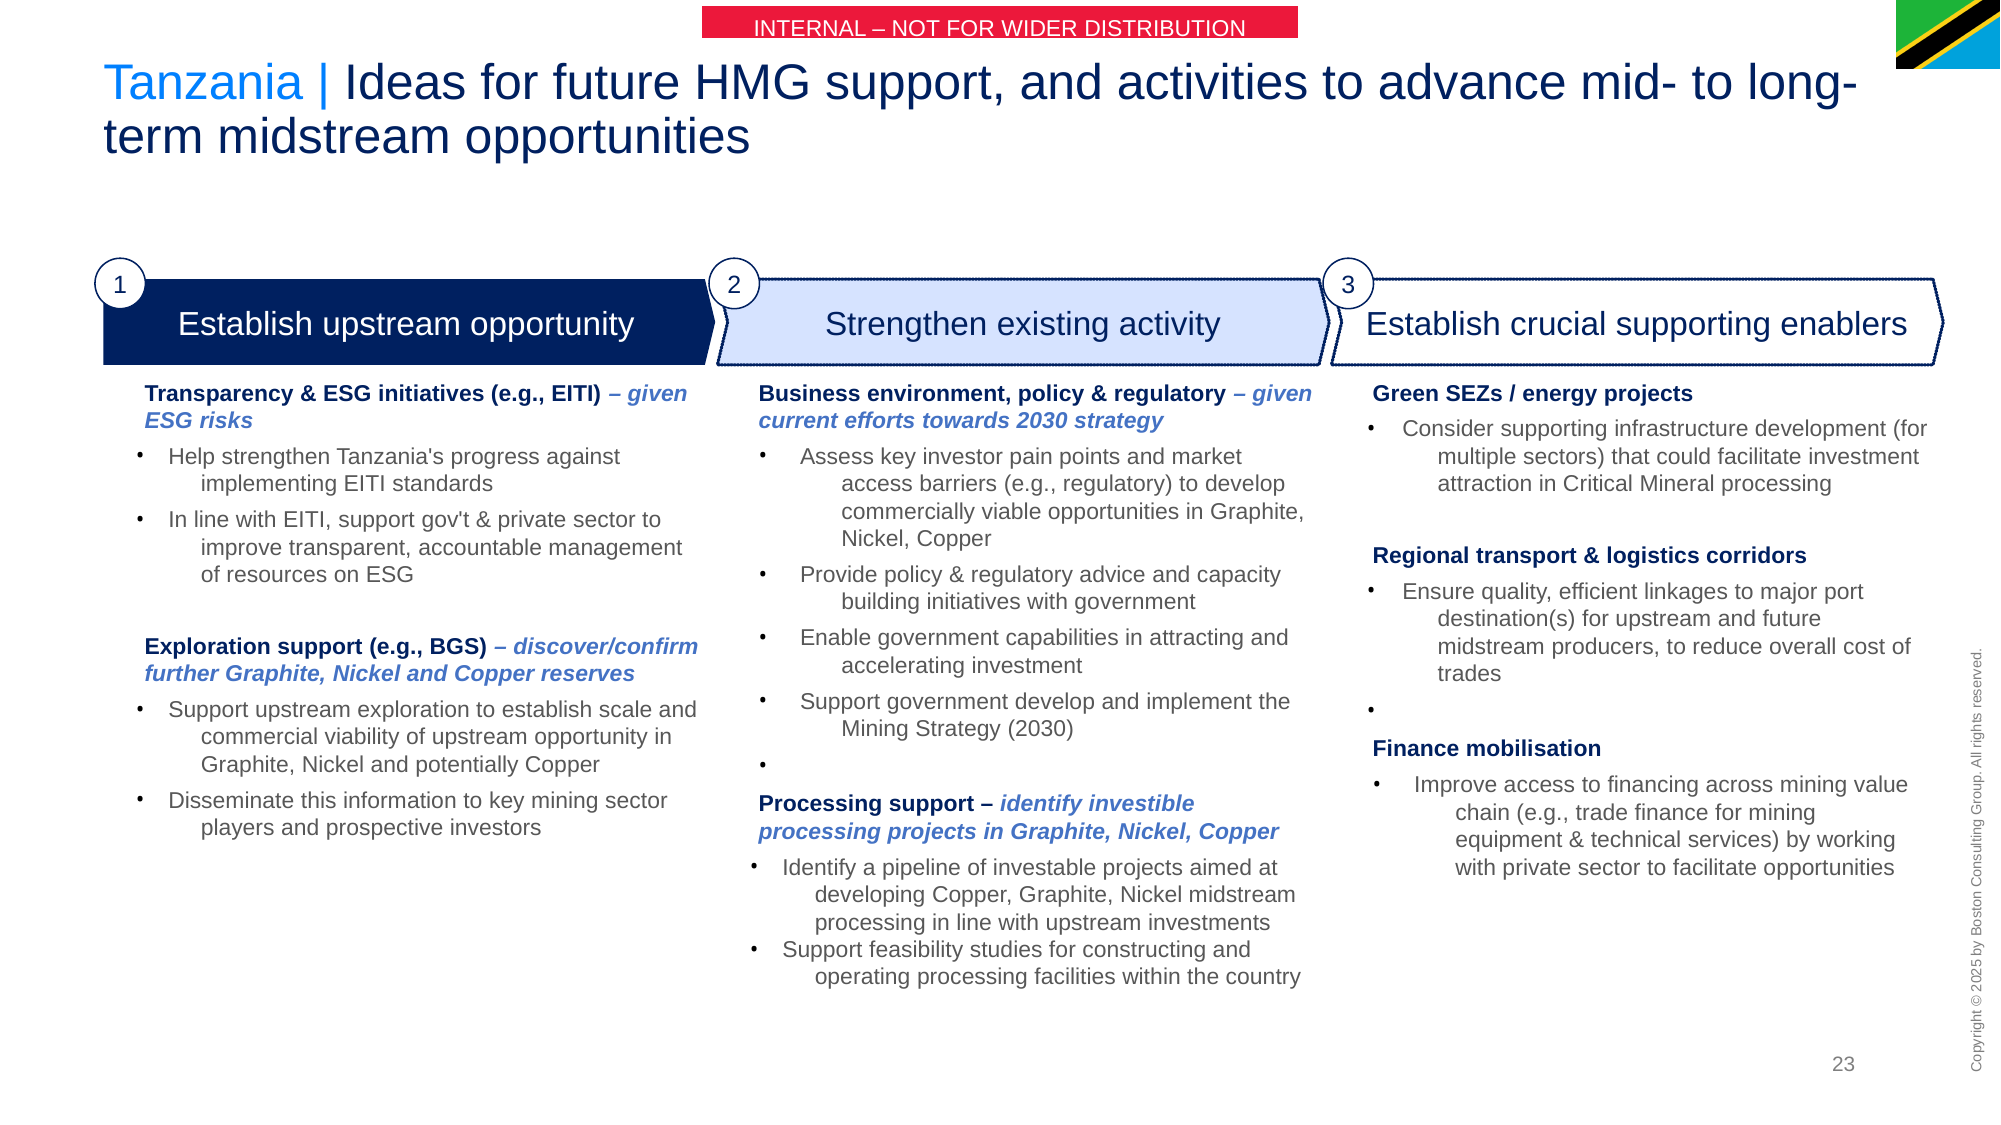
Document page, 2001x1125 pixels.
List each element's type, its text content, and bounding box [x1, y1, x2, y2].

text_box 1 [94, 258, 146, 309]
text_box 2 [709, 258, 760, 309]
text_box Establish crucial supporting enablers [1331, 279, 1944, 365]
text_box 3 [1323, 258, 1374, 309]
picture [1896, 0, 2000, 69]
title Tanzania | Ideas for future HMG support, and activities to advance mid- to long-term midstream opportunities [103, 55, 1897, 165]
text_box Business environment, policy & regulatory – given current efforts towards 2030 strategy Assess key investor pain points and market access barriers (e.g., regulatory) to develop commercially viable opportunities in Graphite, Nickel, Copper Provide policy & regulatory advice and capacity building initiatives with government Enable government capabilities in attracting and accelerating investment Support government develop and implement the Mining Strategy (2030) Processing support – identify investible processing projects in Graphite, Nickel, Copper Identify a pipeline of investable projects aimed at developing Copper, Graphite, Nickel midstream processing in line with upstream investments Support feasibility studies for constructing and operating processing facilities within the country [717, 378, 1316, 943]
text_box Green SEZs / energy projects Consider supporting infrastructure development (for multiple sectors) that could facilitate investment attraction in Critical Mineral processing Regional transport & logistics corridors Ensure quality, efficient linkages to major port destination(s) for upstream and future midstream producers, to reduce overall cost of trades Finance mobilisation Improve access to financing across mining value chain (e.g., trade finance for mining equipment & technical services) by working with private sector to facilitate opportunities [1331, 378, 1930, 943]
text_box Establish upstream opportunity [103, 279, 716, 365]
text_box Transparency & ESG initiatives (e.g., EITI) – given ESG risks Help strengthen Tanzania's progress against implementing EITI standards In line with EITI, support gov't & private sector to improve transparent, accountable management of resources on ESG Exploration support (e.g., BGS) – discover/confirm further Graphite, Nickel and Copper reserves Support upstream exploration to establish scale and commercial viability of upstream opportunity in Graphite, Nickel and potentially Copper Disseminate this information to key mining sector players and prospective investors [103, 378, 702, 943]
text_box INTERNAL – NOT FOR WIDER DISTRIBUTION [702, 6, 1298, 38]
text_box Strengthen existing activity [717, 279, 1330, 365]
